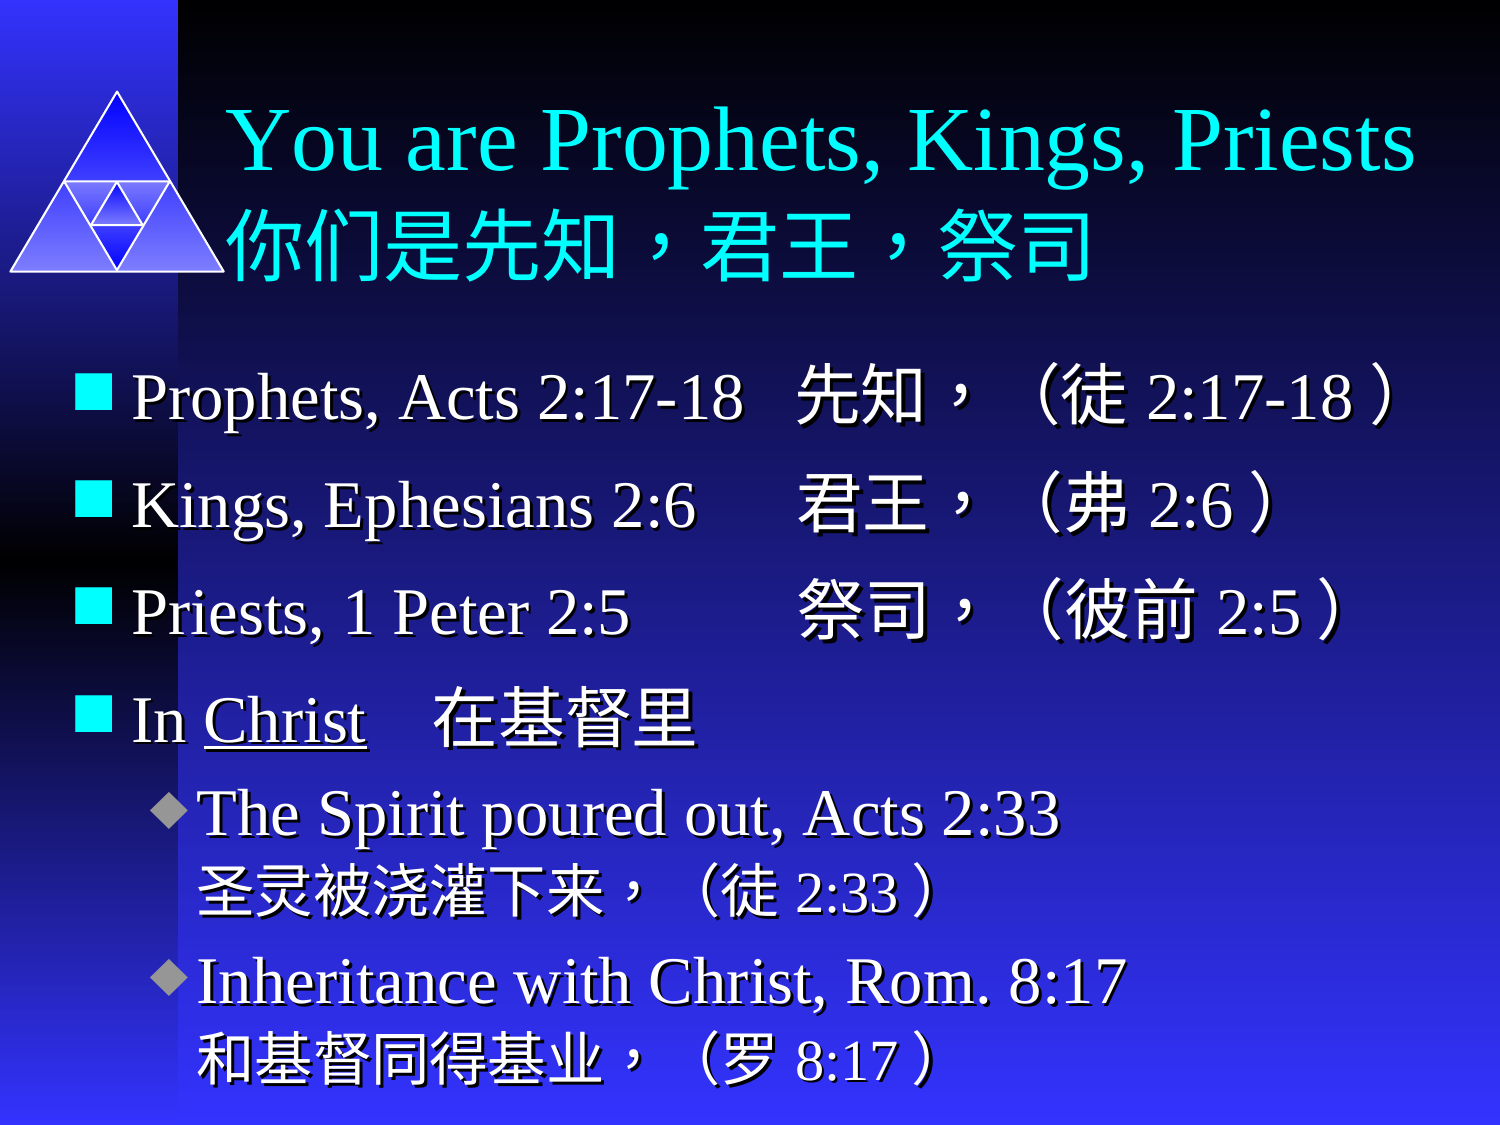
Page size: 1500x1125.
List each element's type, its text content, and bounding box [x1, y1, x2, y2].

title You are Prophets, Kings, Priests 你们是先知，君王，祭司 [225, 88, 1463, 299]
list Prophets, Acts 2:17-18 先知，（徒2:17-18） Kings, Ephesians 2:6 君王，（弗2:6） Priests, 1 Peter 2:5 祭司，（彼前2:5） In Christ 在基督里 The Spirit poured out, Acts 2:33 圣灵被浇灌下来，（徒2:33） Inheritance with Christ, Rom. 8:17 和基督同得基业，（罗8:17） [75, 348, 1463, 1082]
